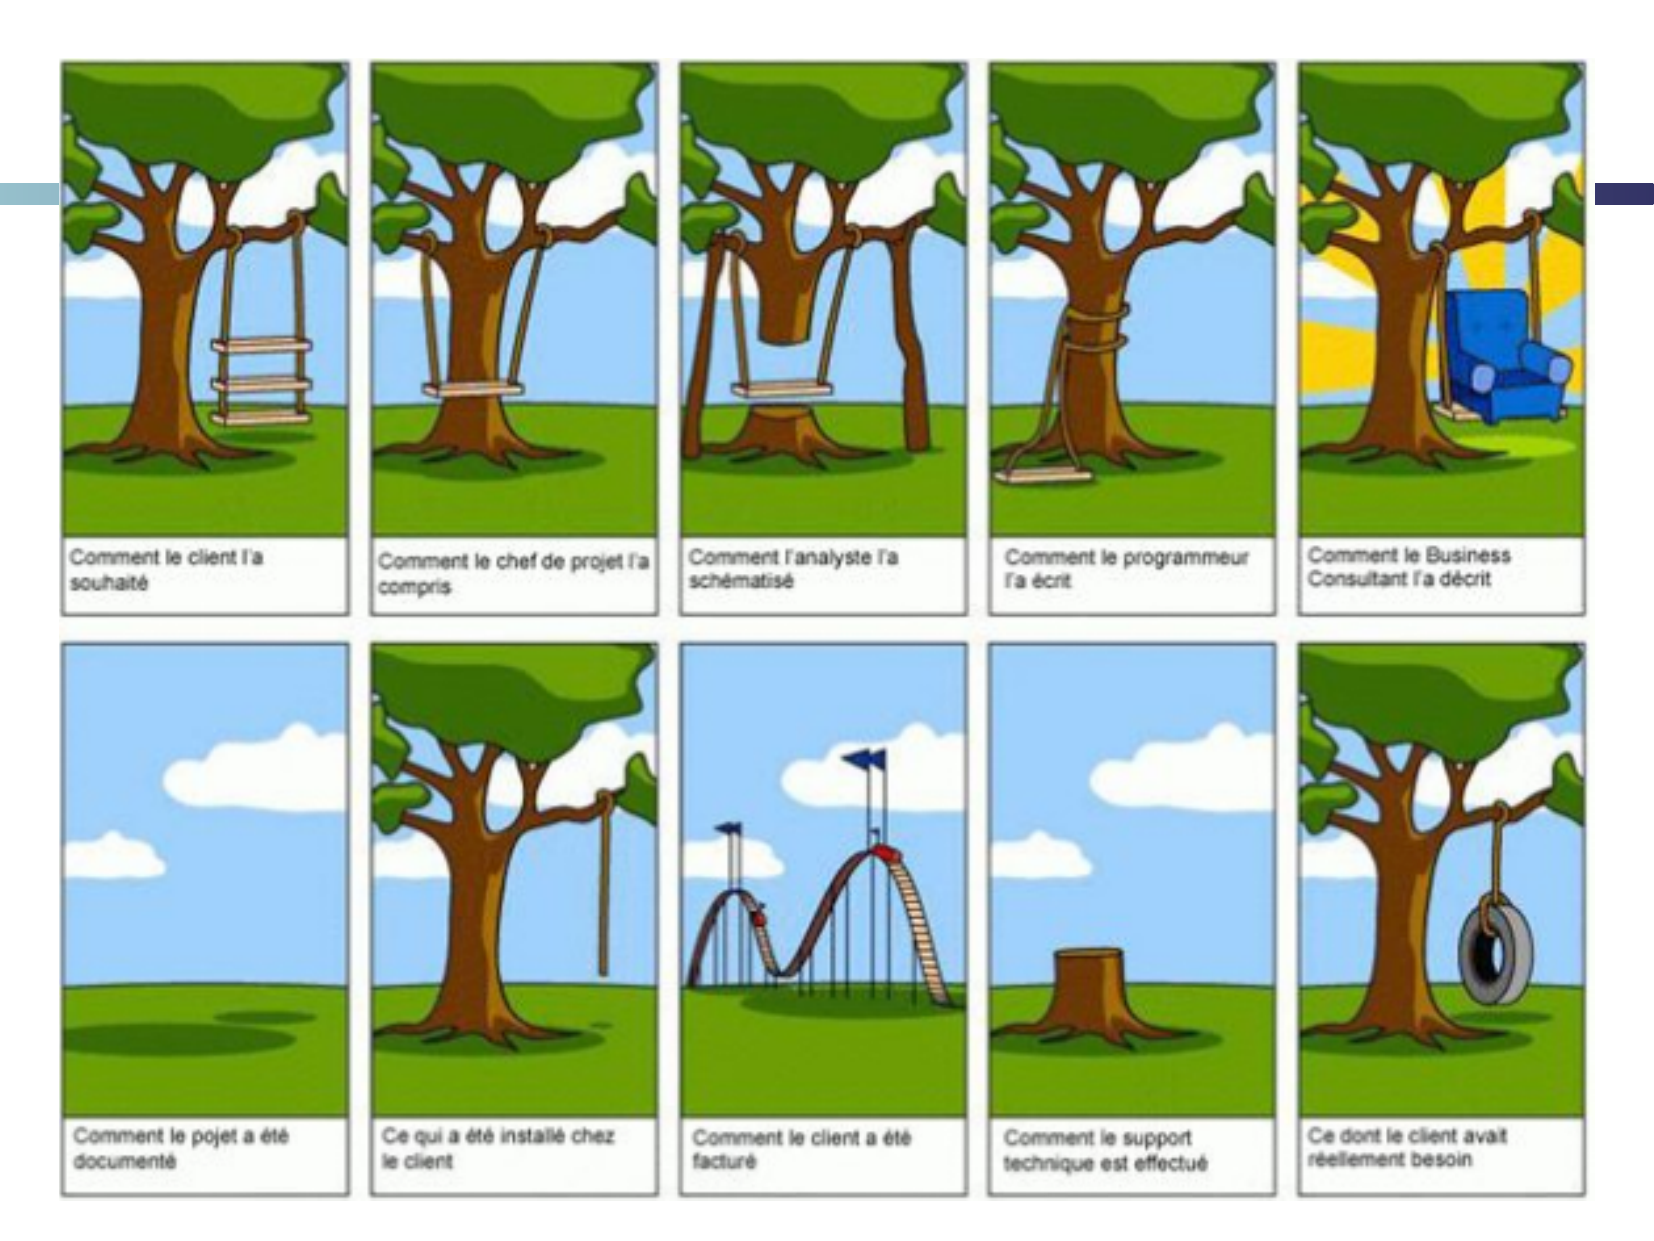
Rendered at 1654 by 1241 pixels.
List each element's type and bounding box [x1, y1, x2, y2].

picture [59, 58, 1595, 1201]
